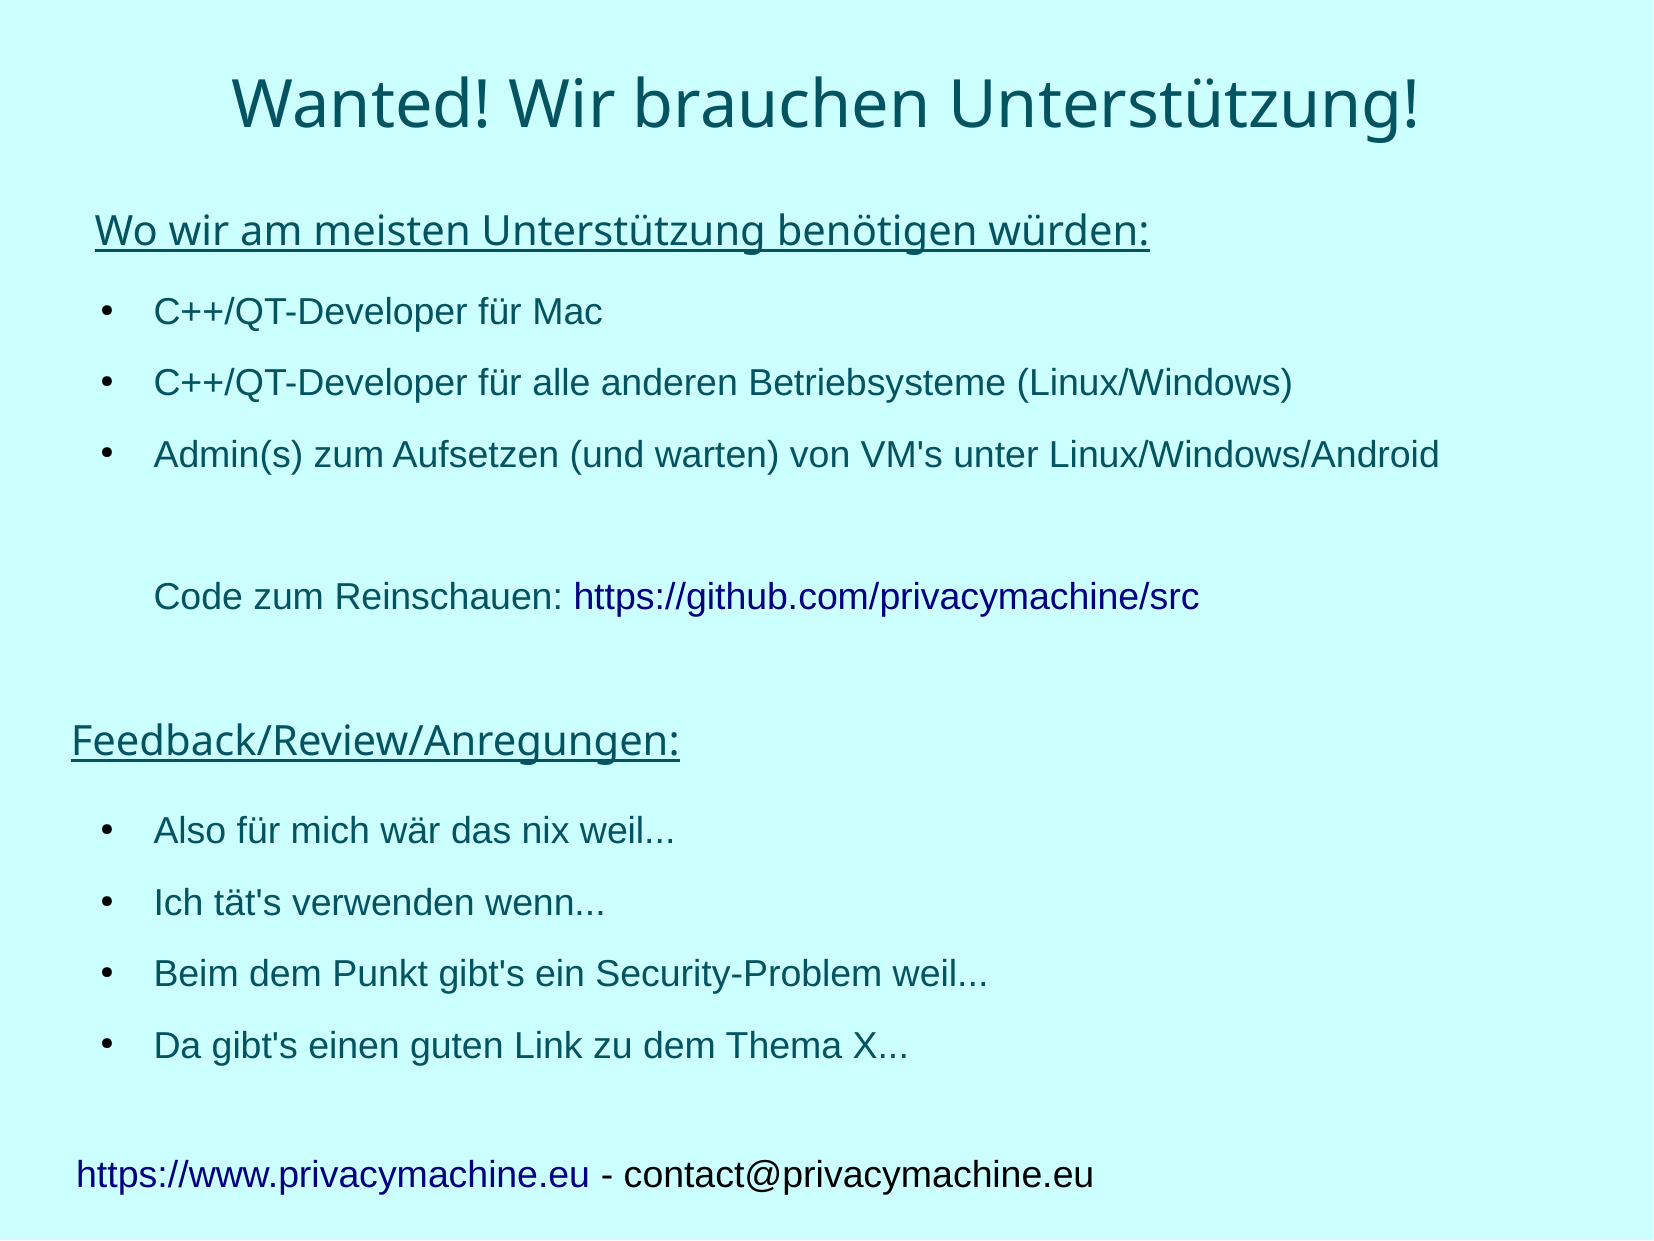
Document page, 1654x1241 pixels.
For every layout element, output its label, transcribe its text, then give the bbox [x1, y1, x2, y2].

list C++/QT-Developer für Mac C++/QT-Developer für alle anderen Betriebsysteme (Linux/Windows) Admin(s) zum Aufsetzen (und warten) von VM's unter Linux/Windows/Android Code zum Reinschauen: https://github.com/privacymachine/src [82, 290, 1571, 688]
text_box https://www.privacymachine.eu - contact@privacymachine.eu [61, 1145, 1110, 1203]
title Wanted! Wir brauchen Unterstützung! [82, 49, 1571, 154]
title Feedback/Review/Anregungen: [70, 687, 1560, 792]
title Wo wir am meisten Unterstützung benötigen würden: [94, 177, 1583, 282]
list Also für mich wär das nix weil... Ich tät's verwenden wenn... Beim dem Punkt gibt's ein Security-Problem weil... Da gibt's einen guten Link zu dem Thema X... [82, 809, 1571, 1099]
